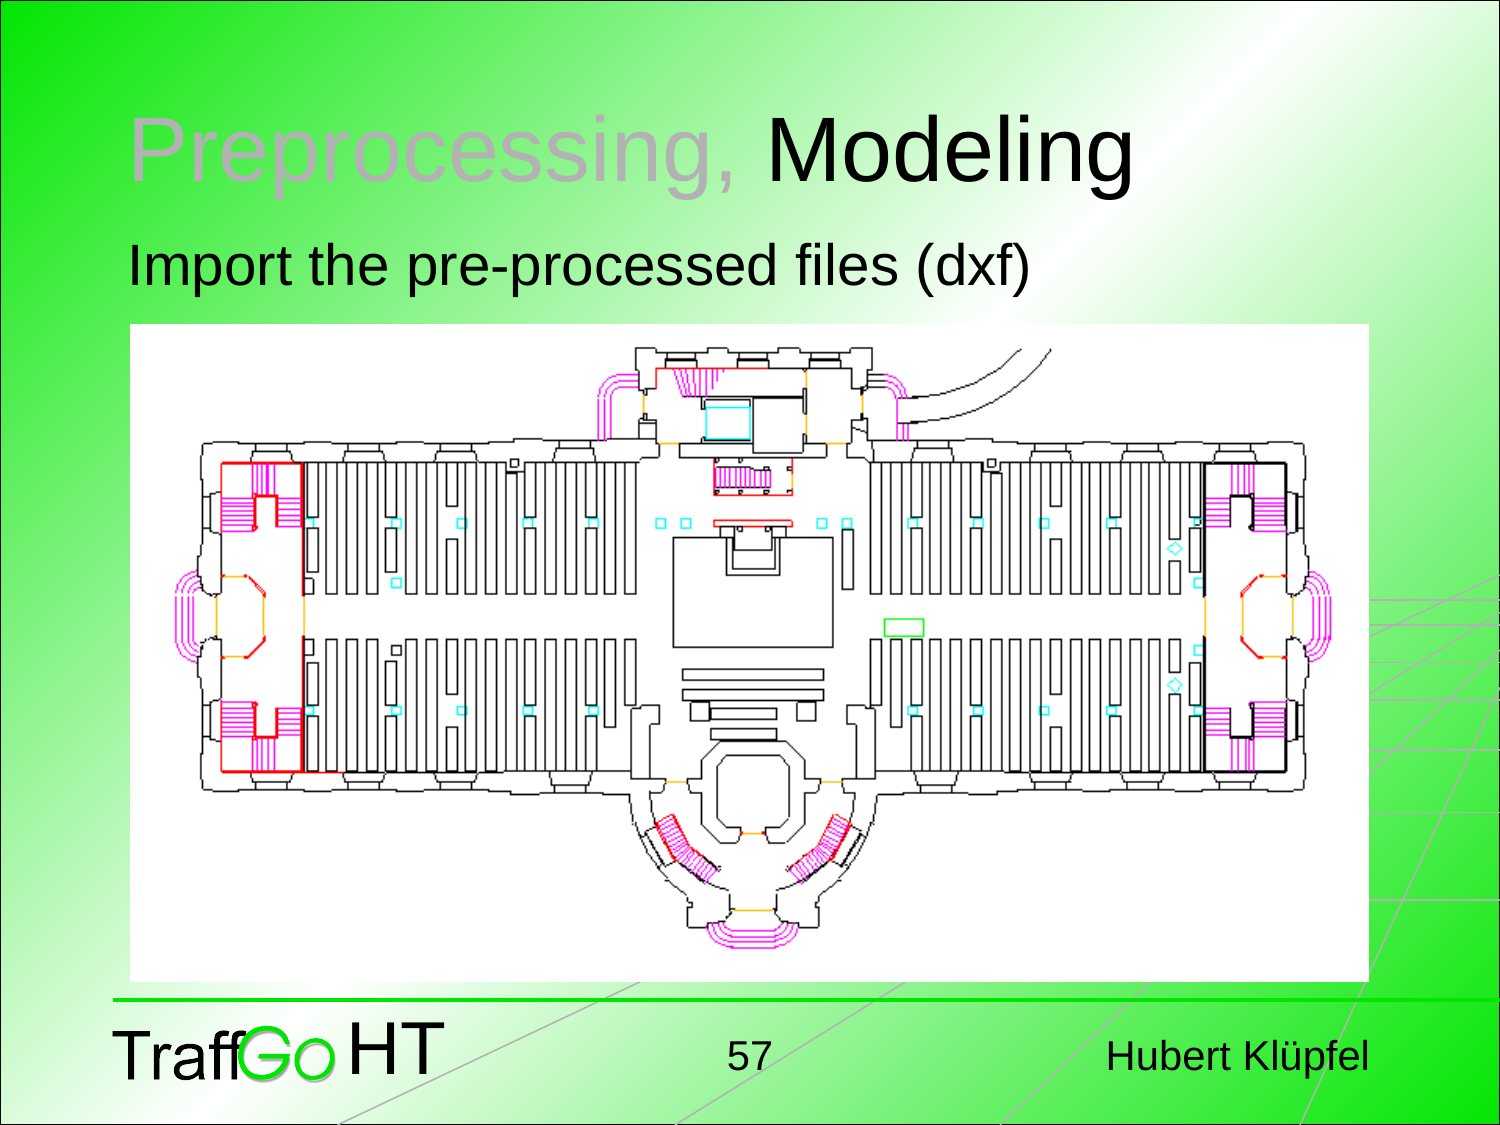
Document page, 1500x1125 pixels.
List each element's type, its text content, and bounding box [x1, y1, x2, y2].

picture [130, 324, 1369, 982]
title Preprocessing, Modeling [112, 87, 1388, 213]
picture [112, 1024, 338, 1085]
list Import the pre-processed files (dxf) [112, 224, 1388, 1000]
